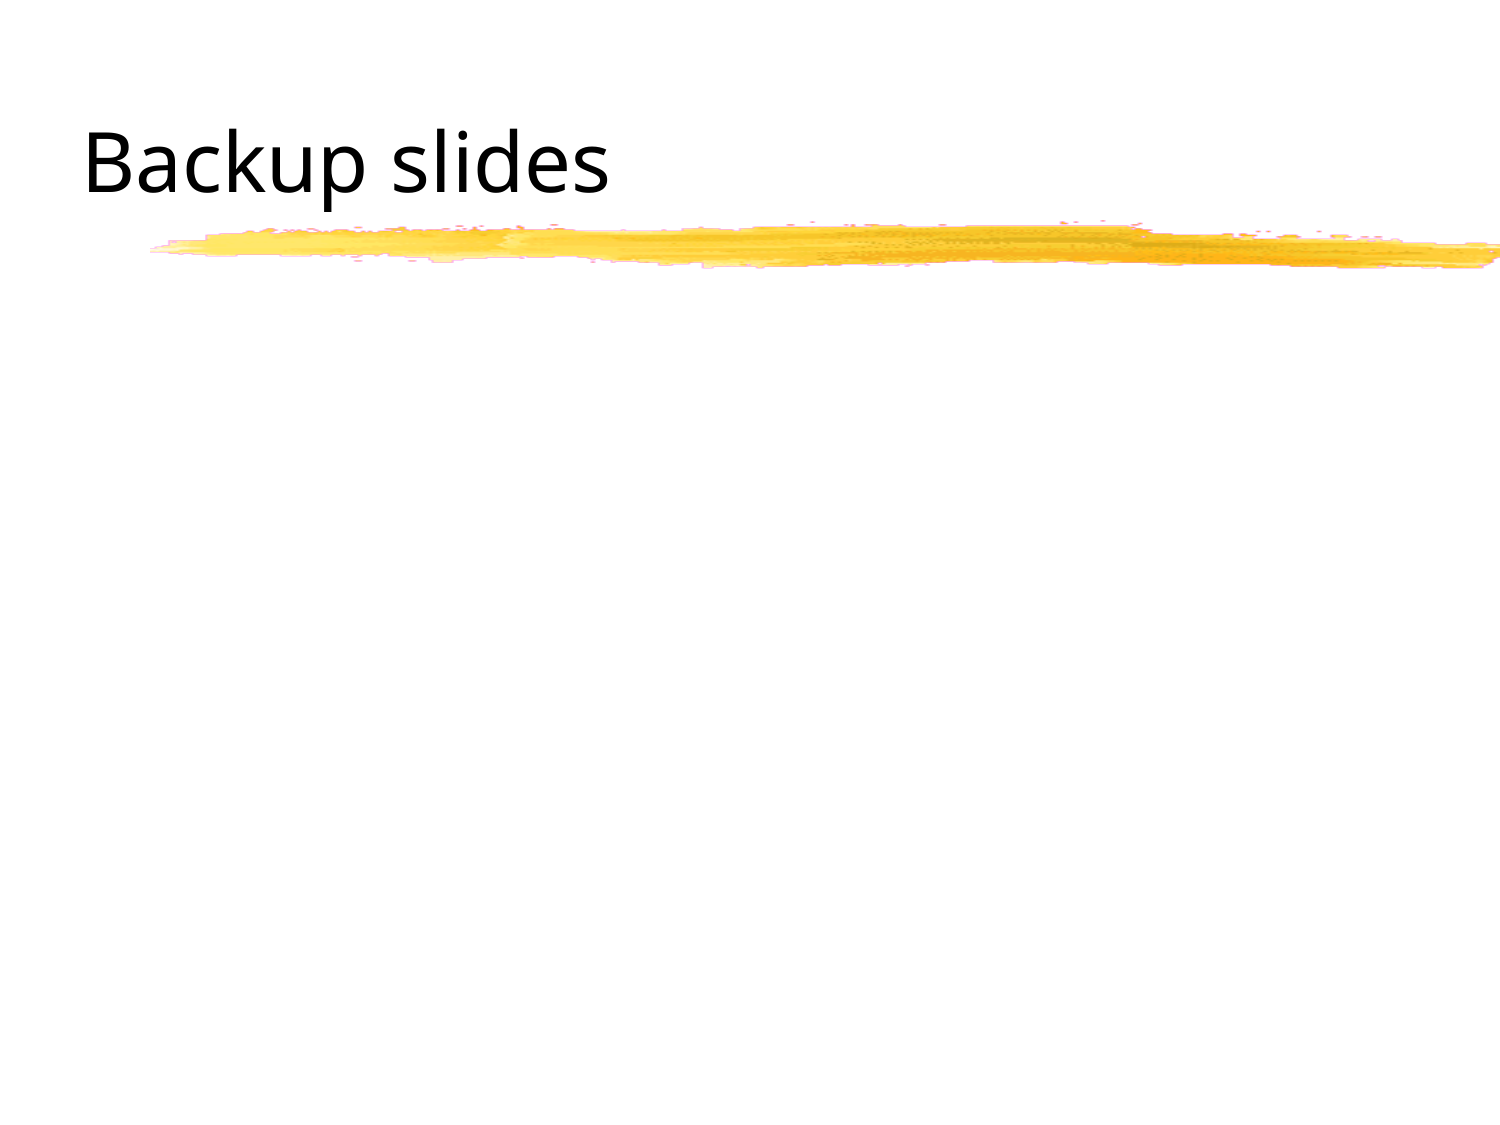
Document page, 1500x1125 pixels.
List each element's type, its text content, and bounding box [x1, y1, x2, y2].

title Backup slides [66, 37, 1342, 225]
picture [150, 215, 1500, 279]
